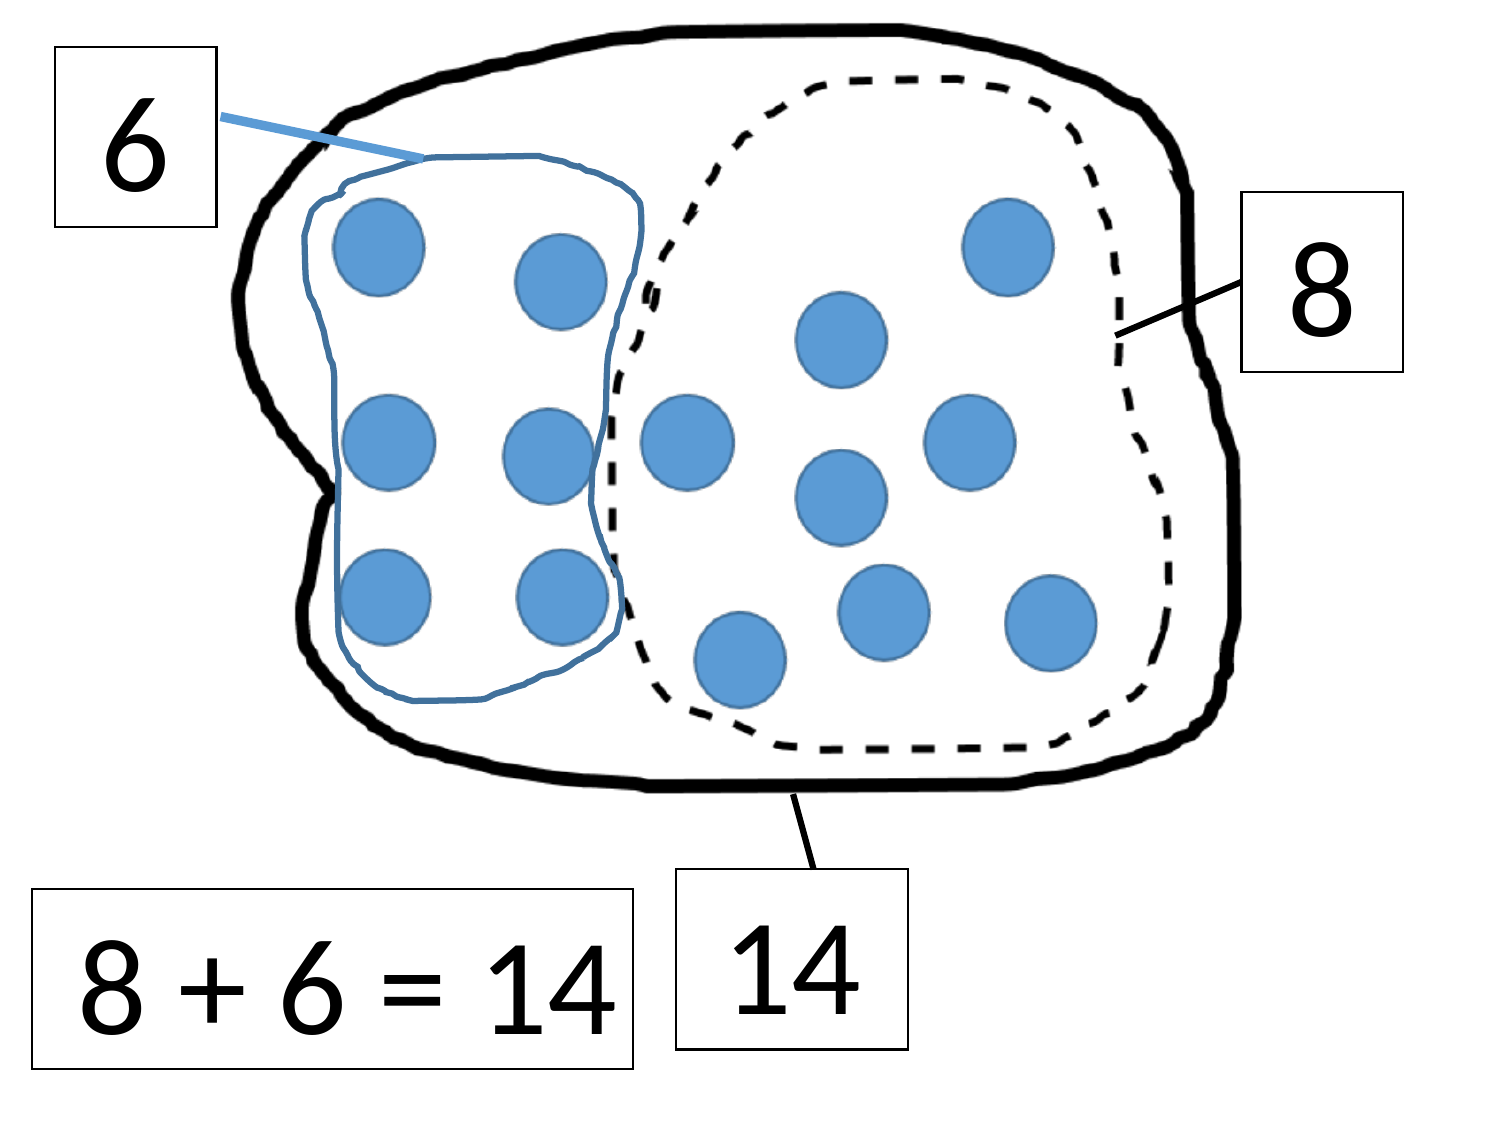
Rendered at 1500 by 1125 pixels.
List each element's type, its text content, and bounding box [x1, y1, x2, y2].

text_box 8 [1242, 192, 1403, 372]
text_box 14 [676, 869, 908, 1049]
text_box 8 + 6 = 14 [32, 889, 633, 1069]
picture [230, 21, 1242, 795]
text_box 6 [55, 47, 216, 227]
picture [308, 160, 638, 697]
